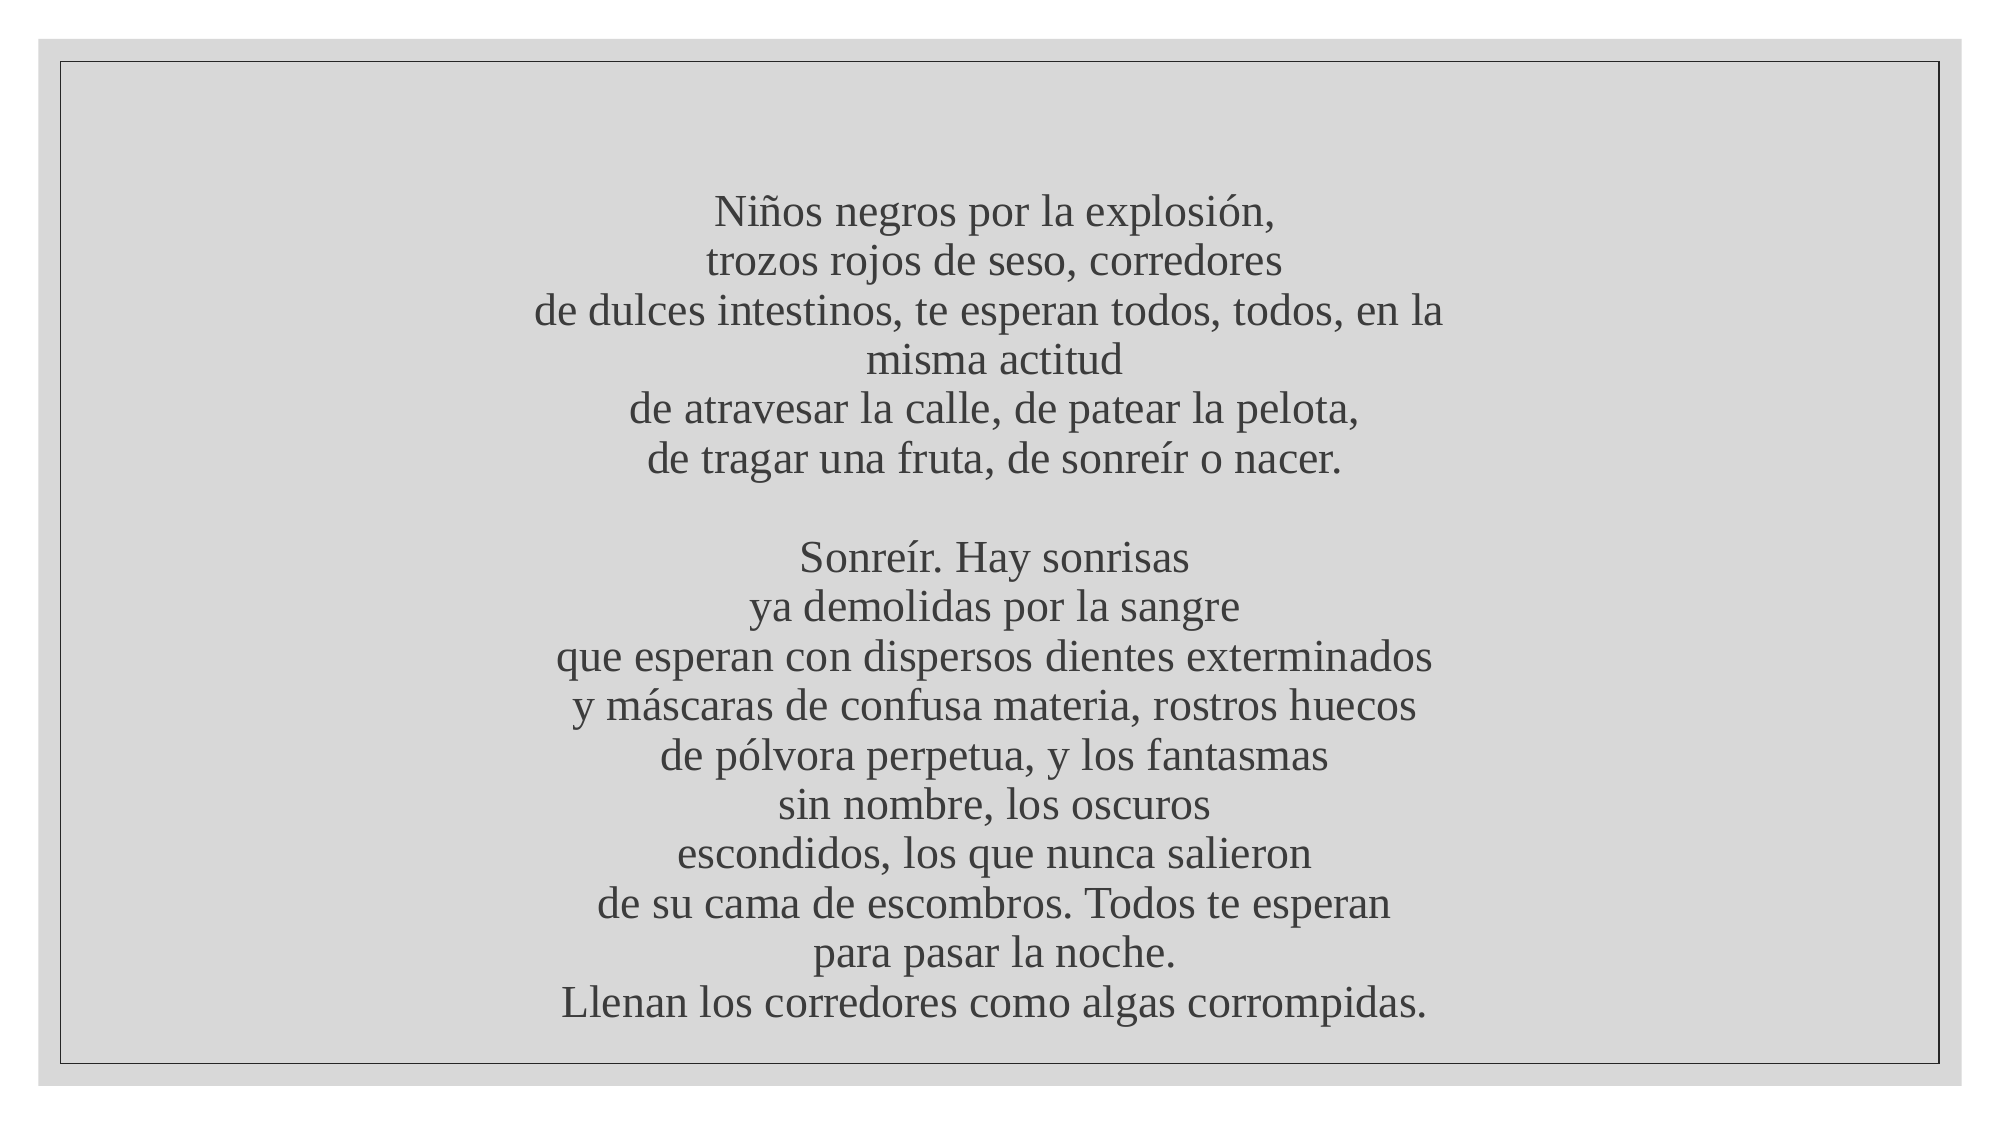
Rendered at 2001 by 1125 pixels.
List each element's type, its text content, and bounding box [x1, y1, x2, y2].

list Niños negros por la explosión, trozos rojos de seso, corredores de dulces intestinos, te esperan todos, todos, en la misma actitud de atravesar la calle, de patear la pelota, de tragar una fruta, de sonreír o nacer. Sonreír. Hay sonrisas ya demolidas por la sangre que esperan con dispersos dientes exterminados y máscaras de confusa materia, rostros huecos de pólvora perpetua, y los fantasmas sin nombre, los oscuros escondidos, los que nunca salieron de su cama de escombros. Todos te esperan para pasar la noche. Llenan los corredores como algas corrompidas. [95, 179, 1896, 1058]
